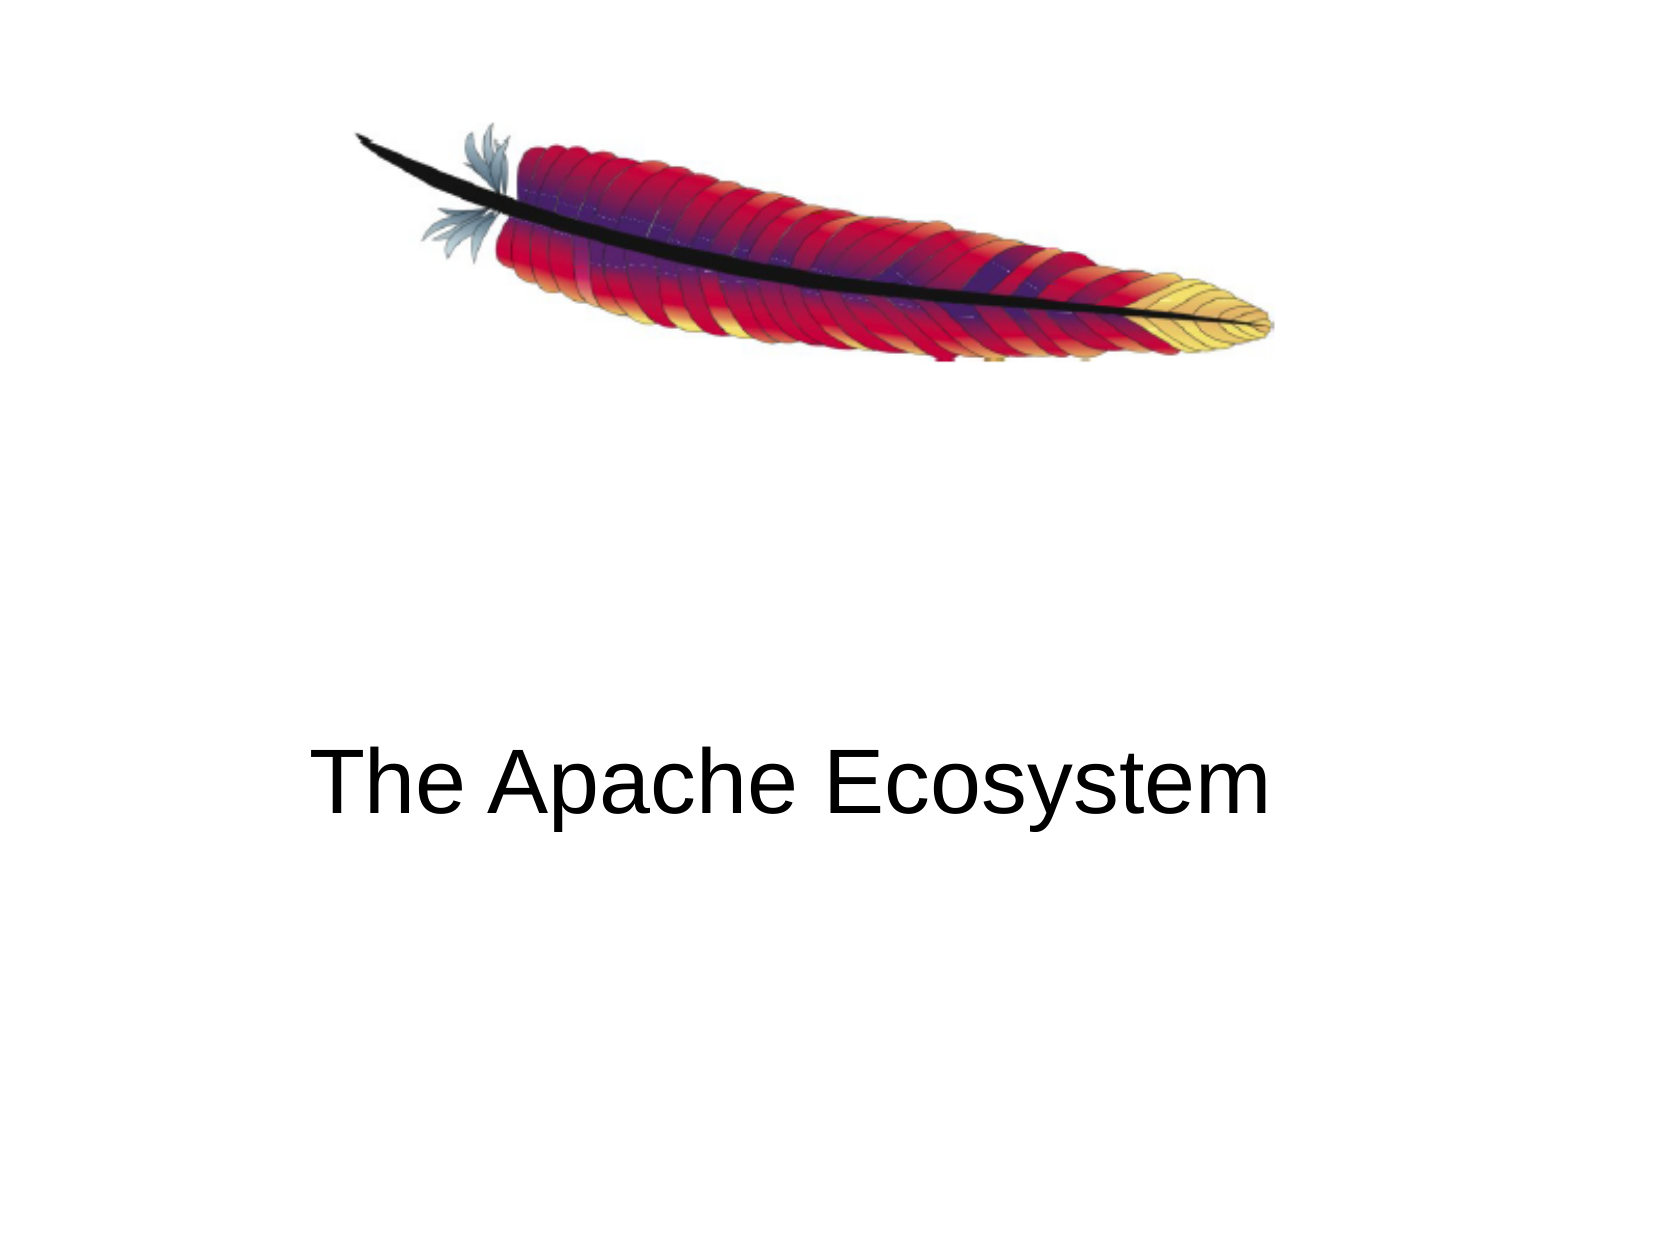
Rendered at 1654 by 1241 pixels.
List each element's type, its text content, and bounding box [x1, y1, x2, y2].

title The Apache Ecosystem [47, 678, 1536, 886]
picture [292, 59, 1300, 412]
